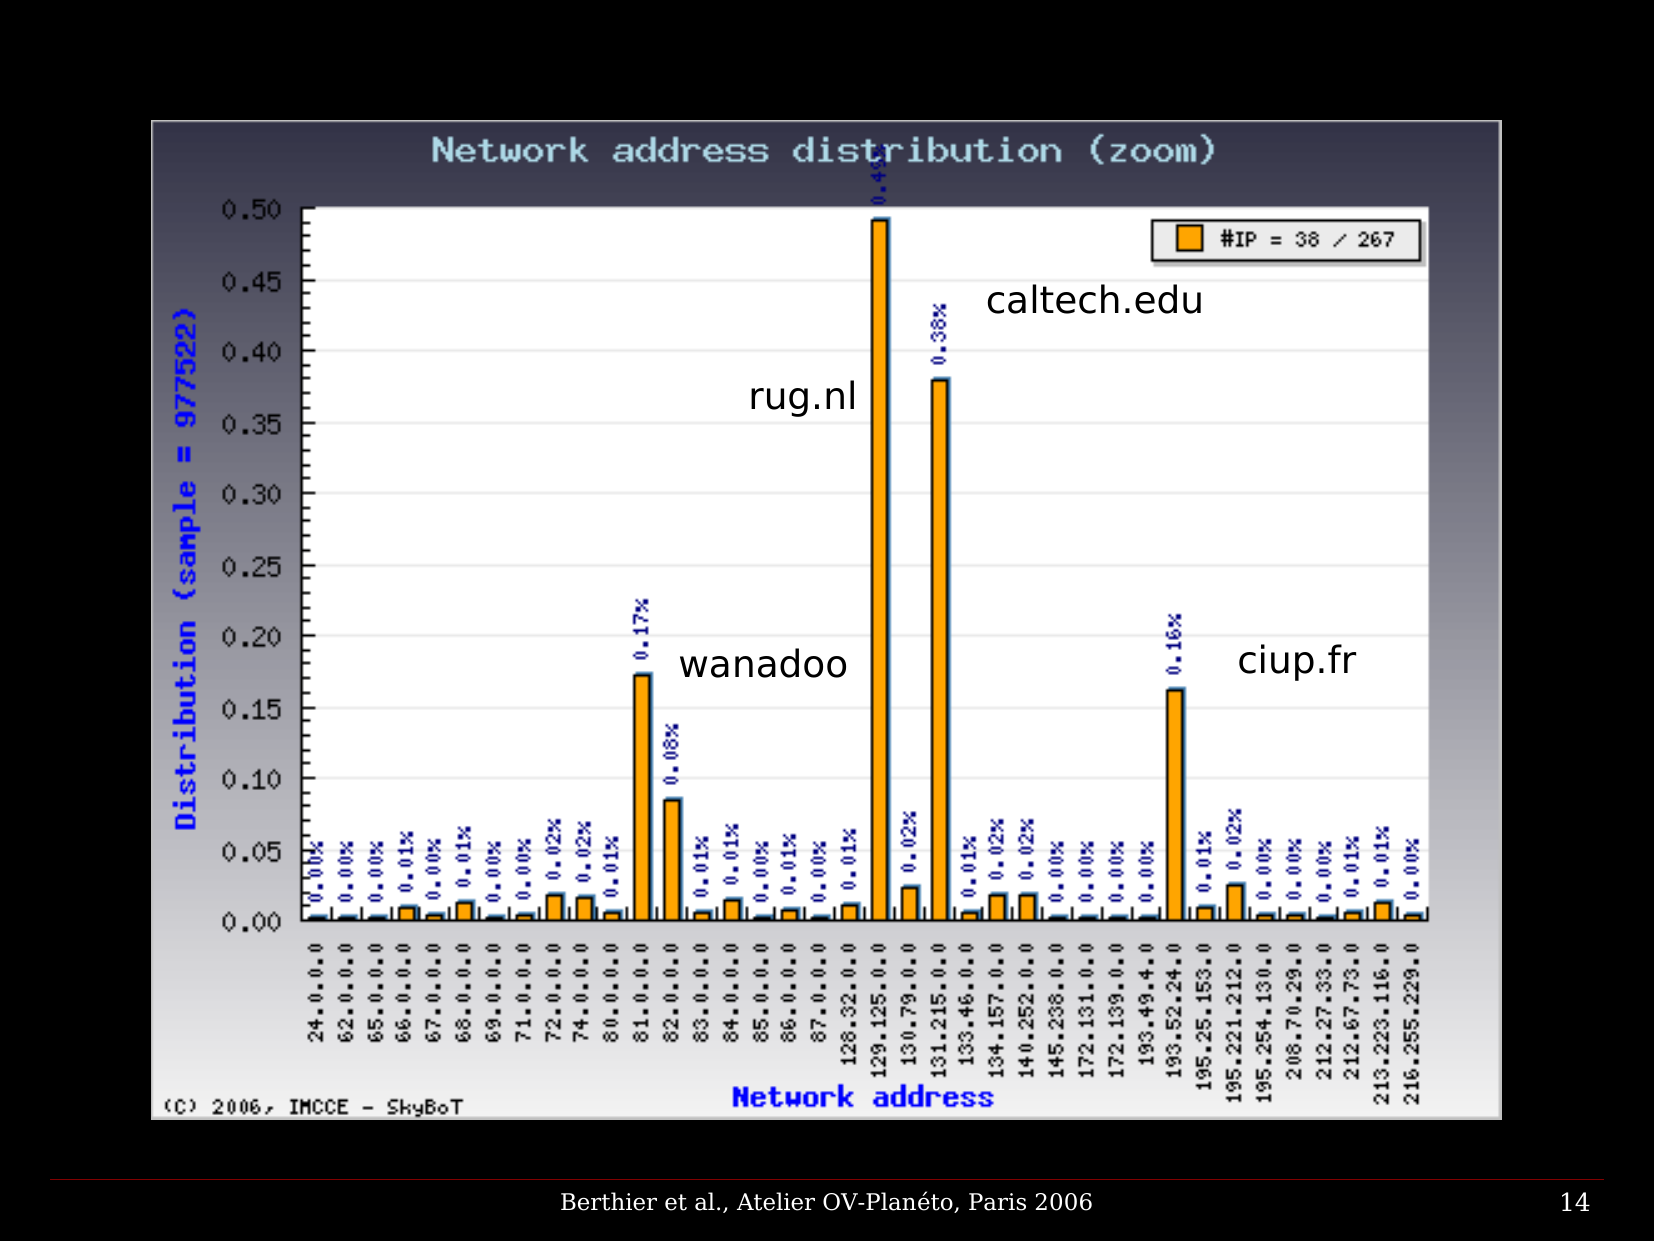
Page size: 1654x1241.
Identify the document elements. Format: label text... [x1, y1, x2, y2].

text_box rug.nl [733, 367, 871, 426]
text_box ciup.fr [1222, 631, 1369, 691]
text_box caltech.edu [971, 271, 1216, 331]
picture [151, 120, 1502, 1120]
text_box wanadoo [663, 635, 860, 695]
